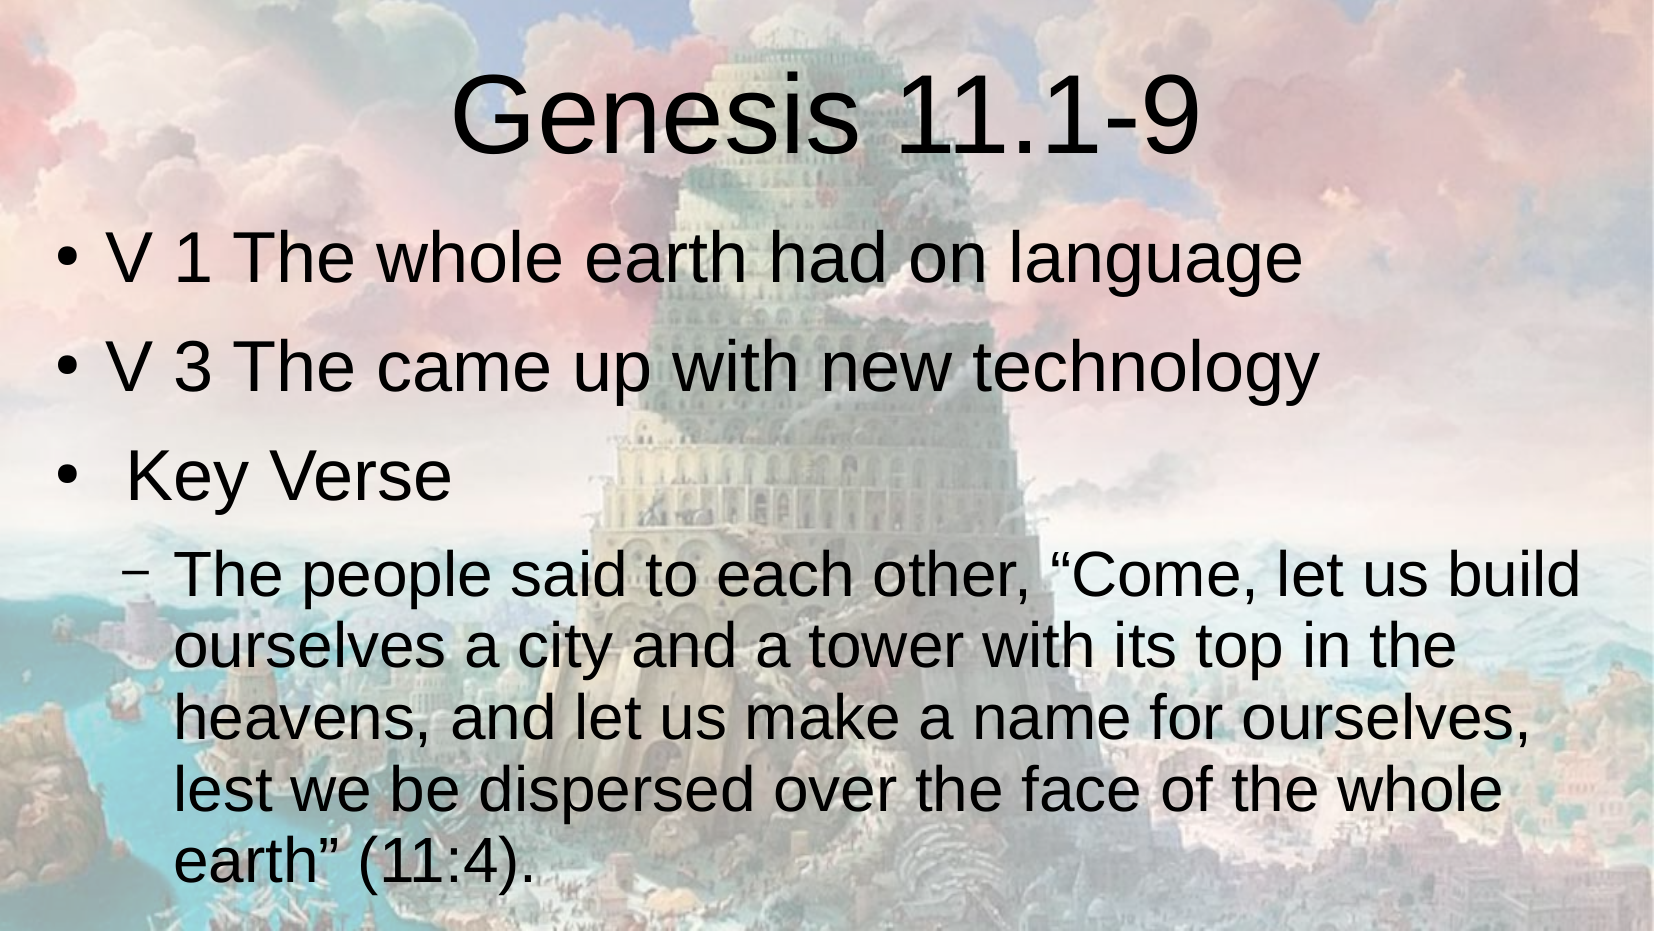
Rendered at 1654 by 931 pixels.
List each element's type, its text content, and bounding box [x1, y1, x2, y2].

picture [0, 0, 1654, 931]
list V 1 The whole earth had on language V 3 The came up with new technology Key Verse The people said to each other, “Come, let us build ourselves a city and a tower with its top in the heavens, and let us make a name for ourselves, lest we be dispersed over the face of the whole earth” (11:4). [37, 217, 1613, 901]
title Genesis 11.1-9 [82, 37, 1571, 193]
